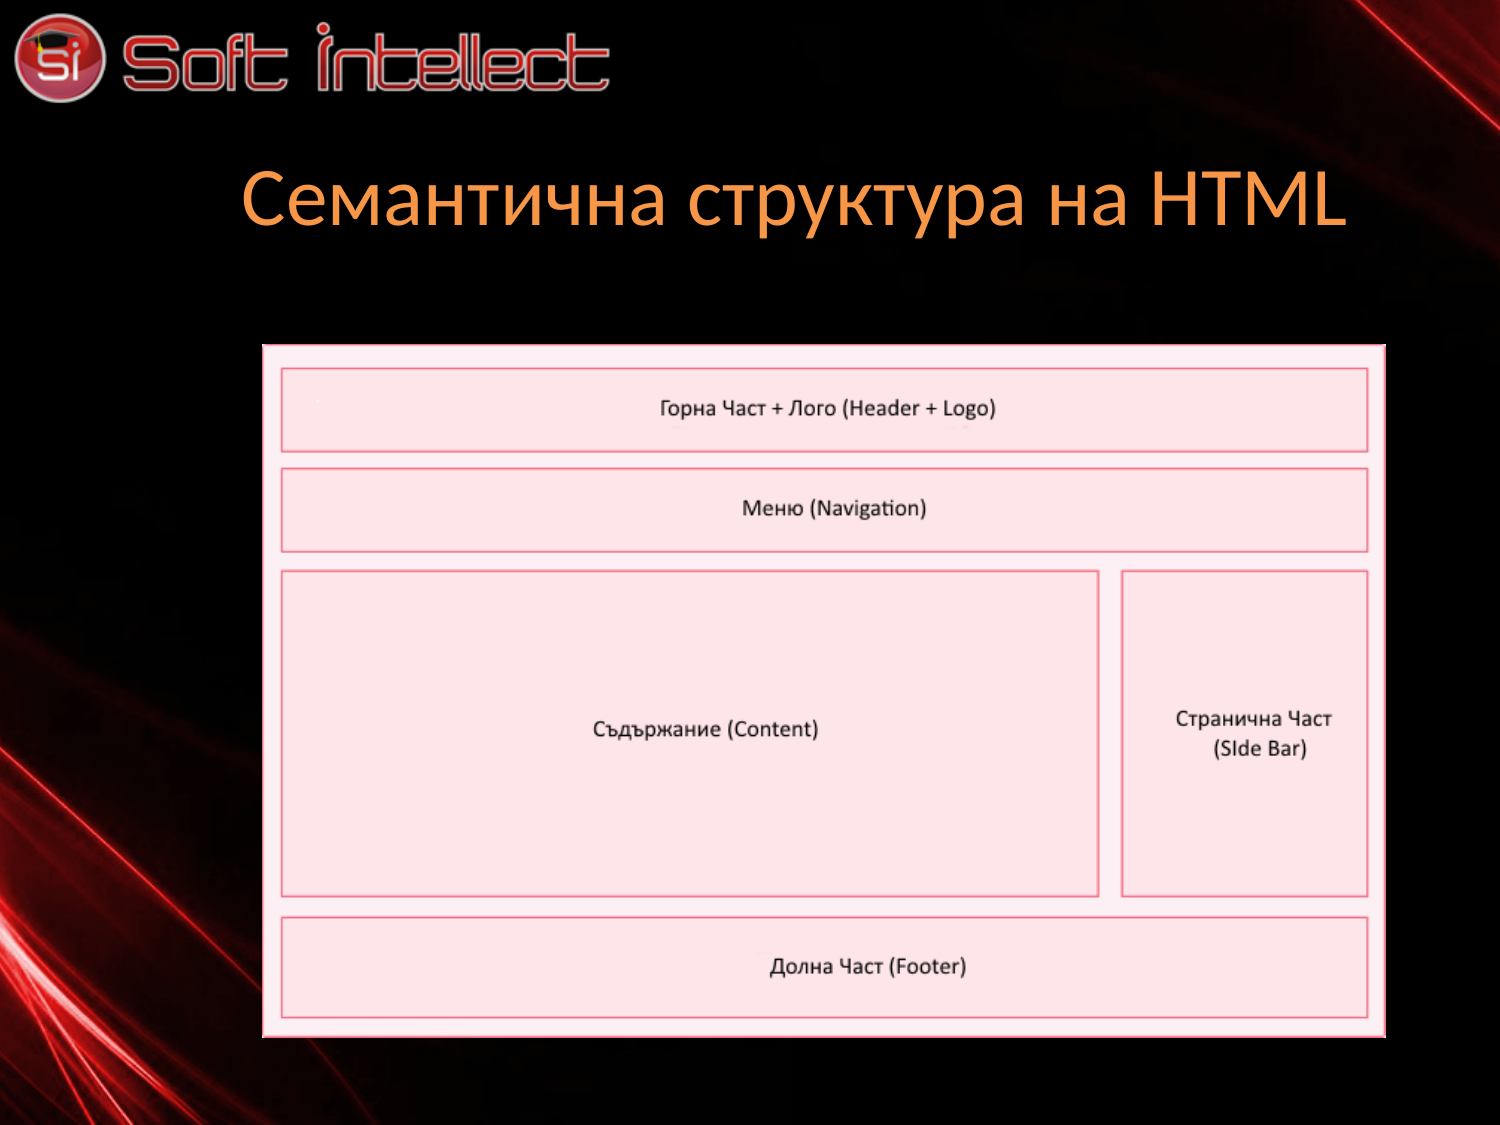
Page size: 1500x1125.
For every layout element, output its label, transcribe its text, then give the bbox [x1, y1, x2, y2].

picture [0, 0, 1500, 1125]
text_box Семантична структура на HTML [150, 135, 1440, 364]
